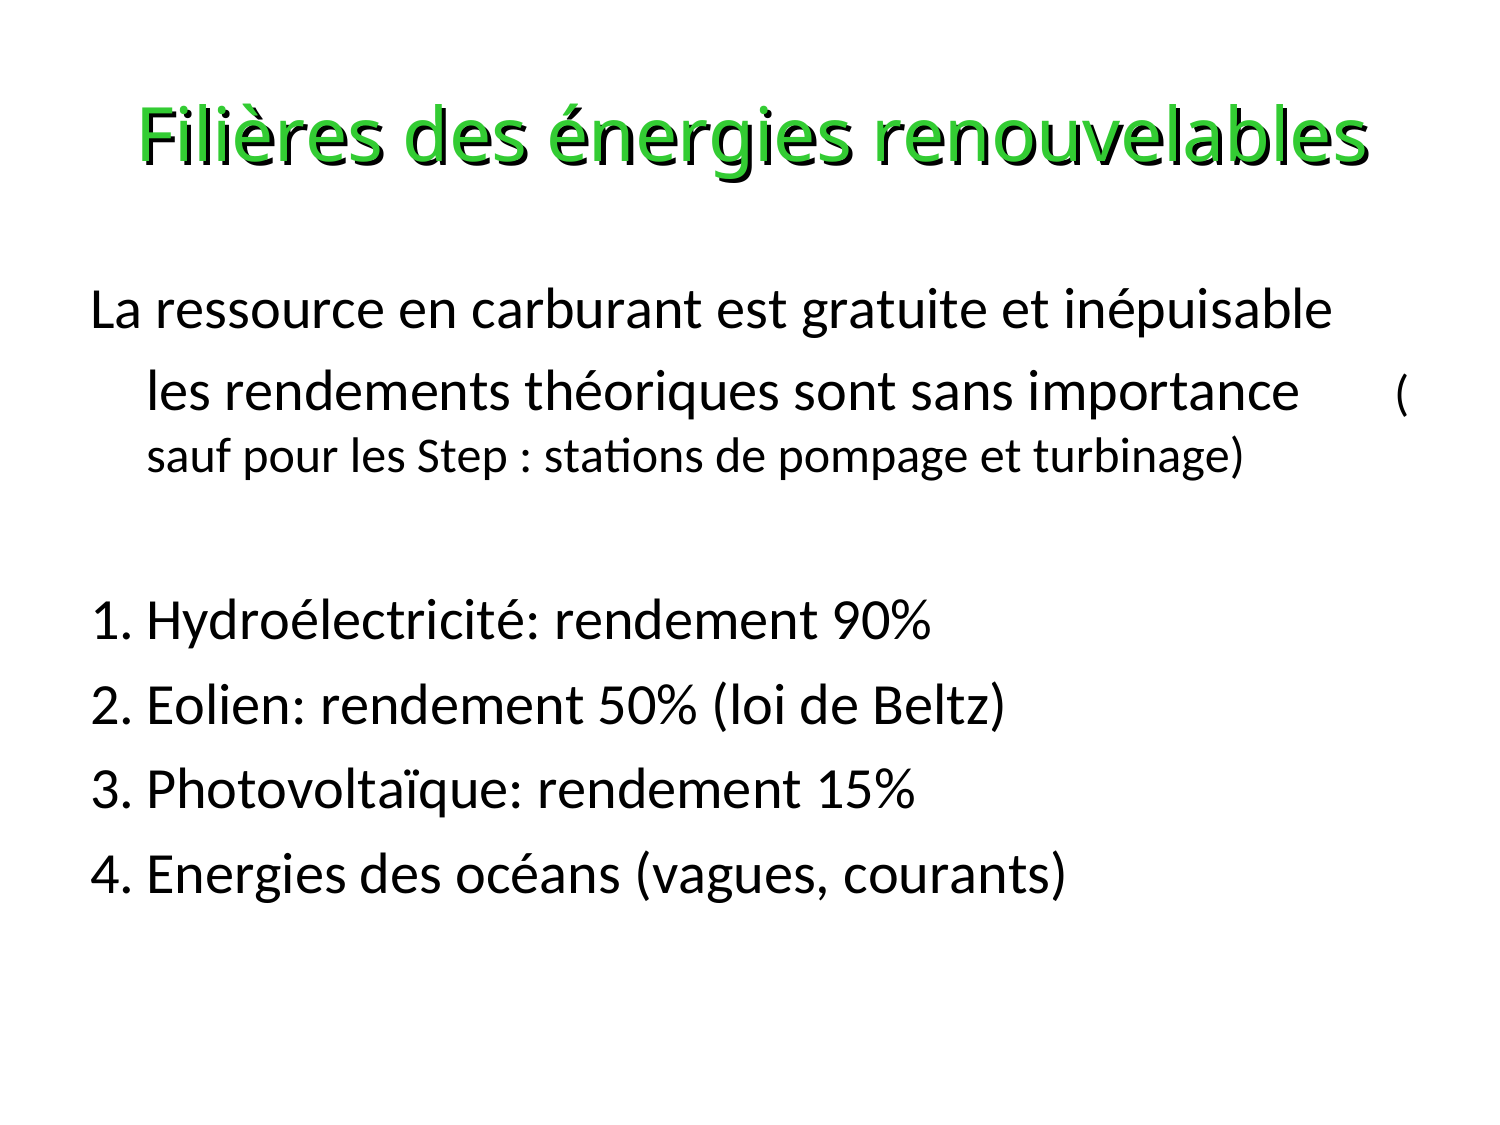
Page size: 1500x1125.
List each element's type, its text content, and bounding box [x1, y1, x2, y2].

title Filières des énergies renouvelables [76, 42, 1427, 220]
list La ressource en carburant est gratuite et inépuisable les rendements théoriques sont sans importance ( sauf pour les Step : stations de pompage et turbinage) Hydroélectricité: rendement 90% Eolien: rendement 50% (loi de Beltz) Photovoltaïque: rendement 15% Energies des océans (vagues, courants) [75, 262, 1426, 1005]
